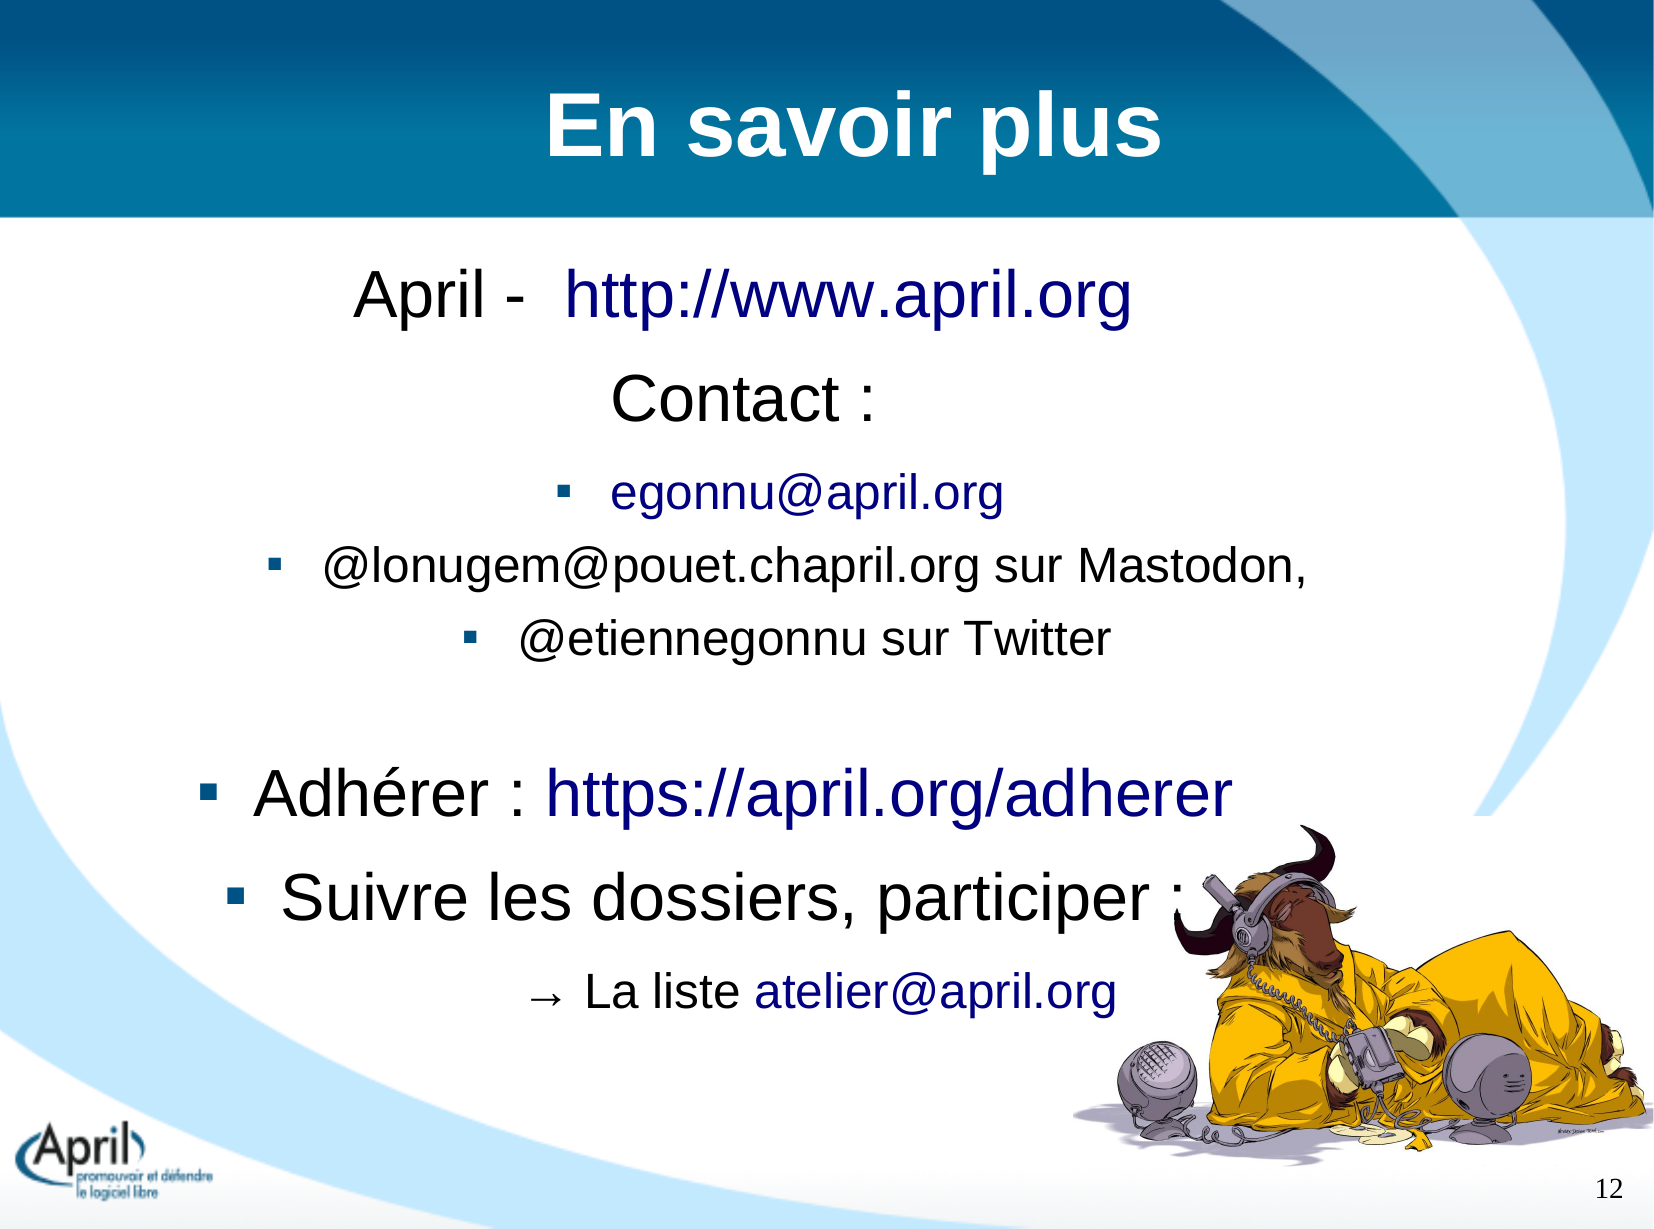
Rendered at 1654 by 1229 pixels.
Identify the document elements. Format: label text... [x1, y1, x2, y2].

title En savoir plus [118, 22, 1531, 228]
picture [0, 0, 1654, 1229]
list April - http://www.april.org Contact : egonnu@april.org @lonugem@pouet.chapril.org sur Mastodon, @etiennegonnu sur Twitter Adhérer : https://april.org/adherer Suivre les dossiers, participer : → La liste atelier@april.org [0, 153, 1406, 1229]
